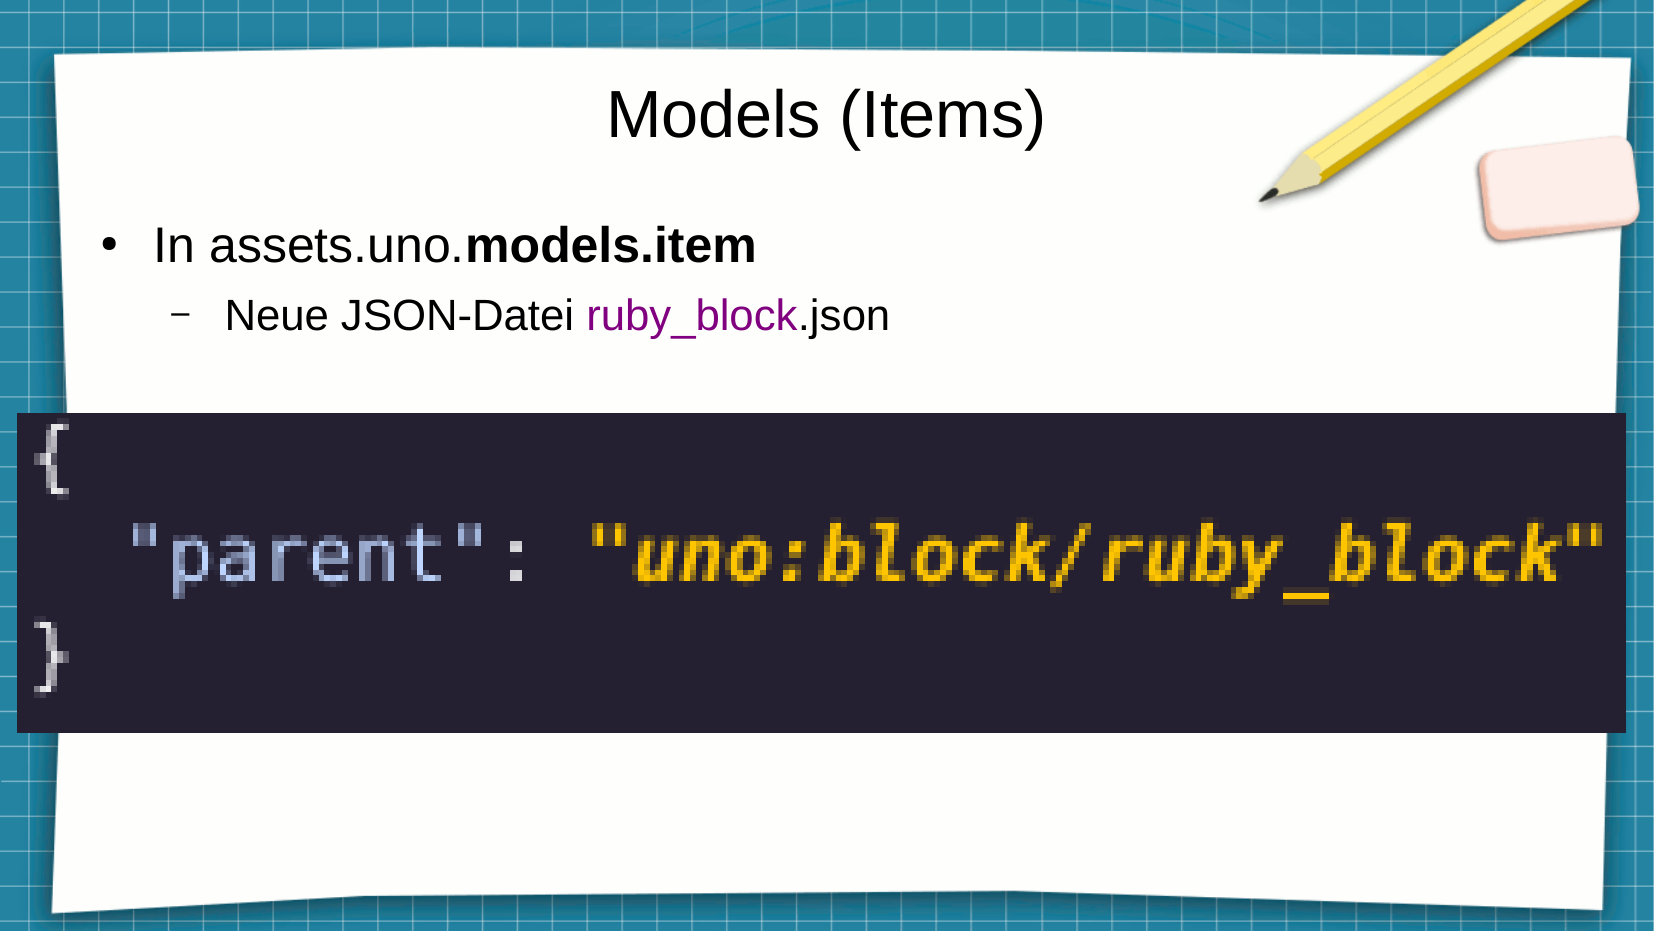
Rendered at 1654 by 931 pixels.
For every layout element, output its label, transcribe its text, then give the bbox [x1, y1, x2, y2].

list In assets.uno.models.item Neue JSON-Datei ruby_block.json [82, 217, 1571, 413]
picture [0, 0, 1654, 931]
title Models (Items) [82, 37, 1571, 193]
